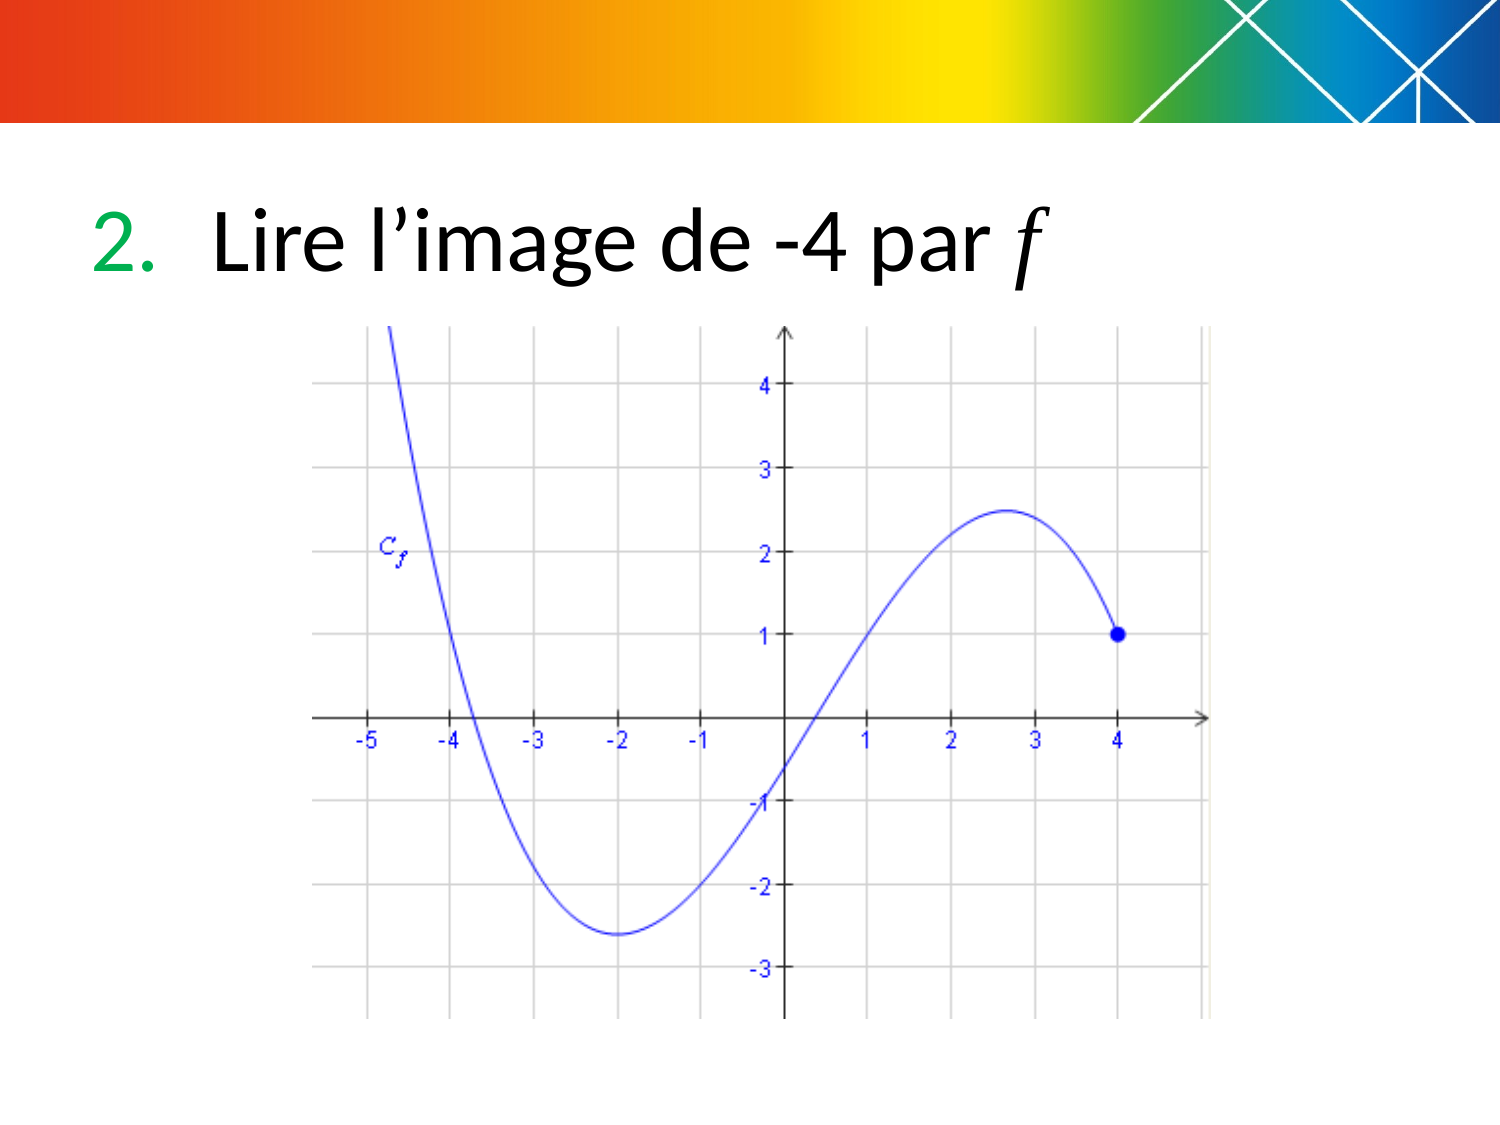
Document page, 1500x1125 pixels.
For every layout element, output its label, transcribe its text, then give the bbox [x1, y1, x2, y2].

picture [312, 326, 1211, 1019]
picture [1340, 0, 1500, 123]
picture [0, 0, 1359, 123]
title Lire l’image de -4 par f [75, 163, 1426, 305]
